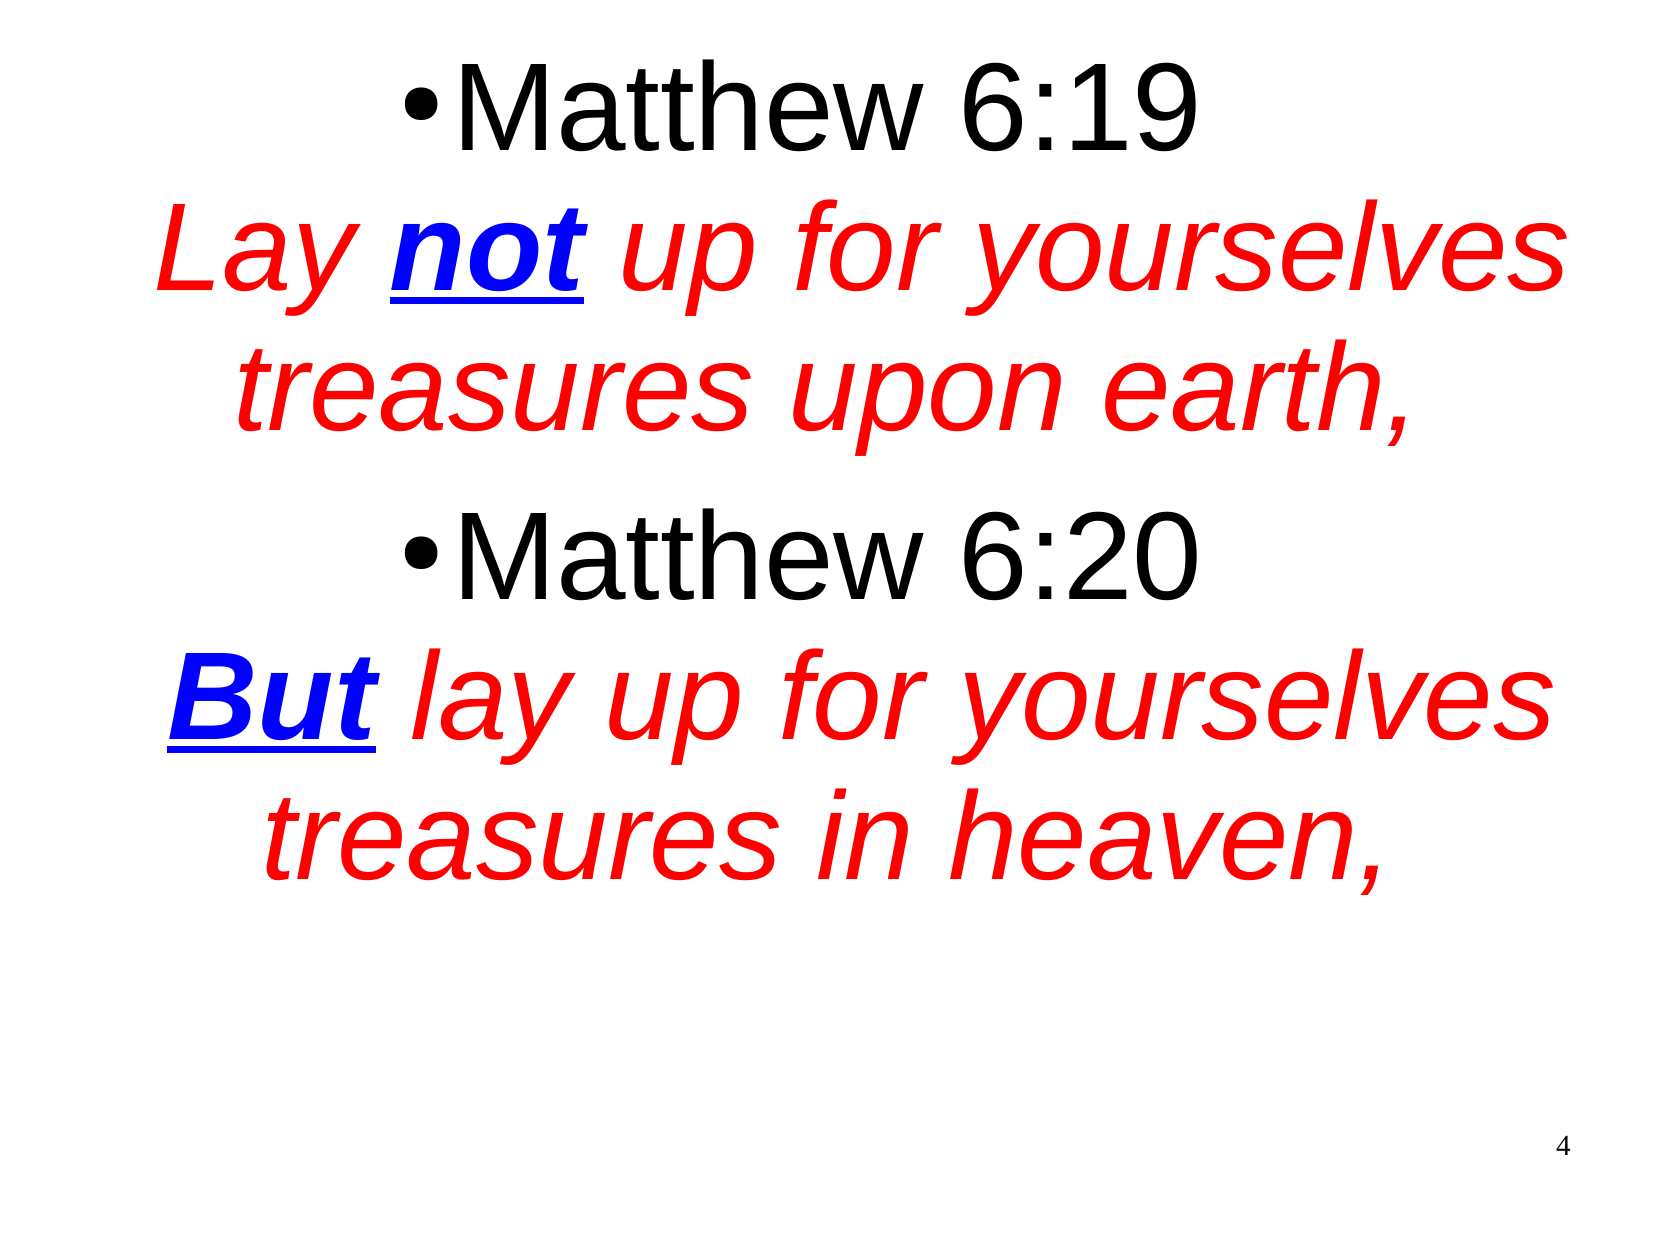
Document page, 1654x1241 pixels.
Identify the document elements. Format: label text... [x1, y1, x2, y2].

list Matthew 6:19 Lay not up for yourselves treasures upon earth, Matthew 6:20 But lay up for yourselves treasures in heaven, [82, 37, 1571, 1201]
